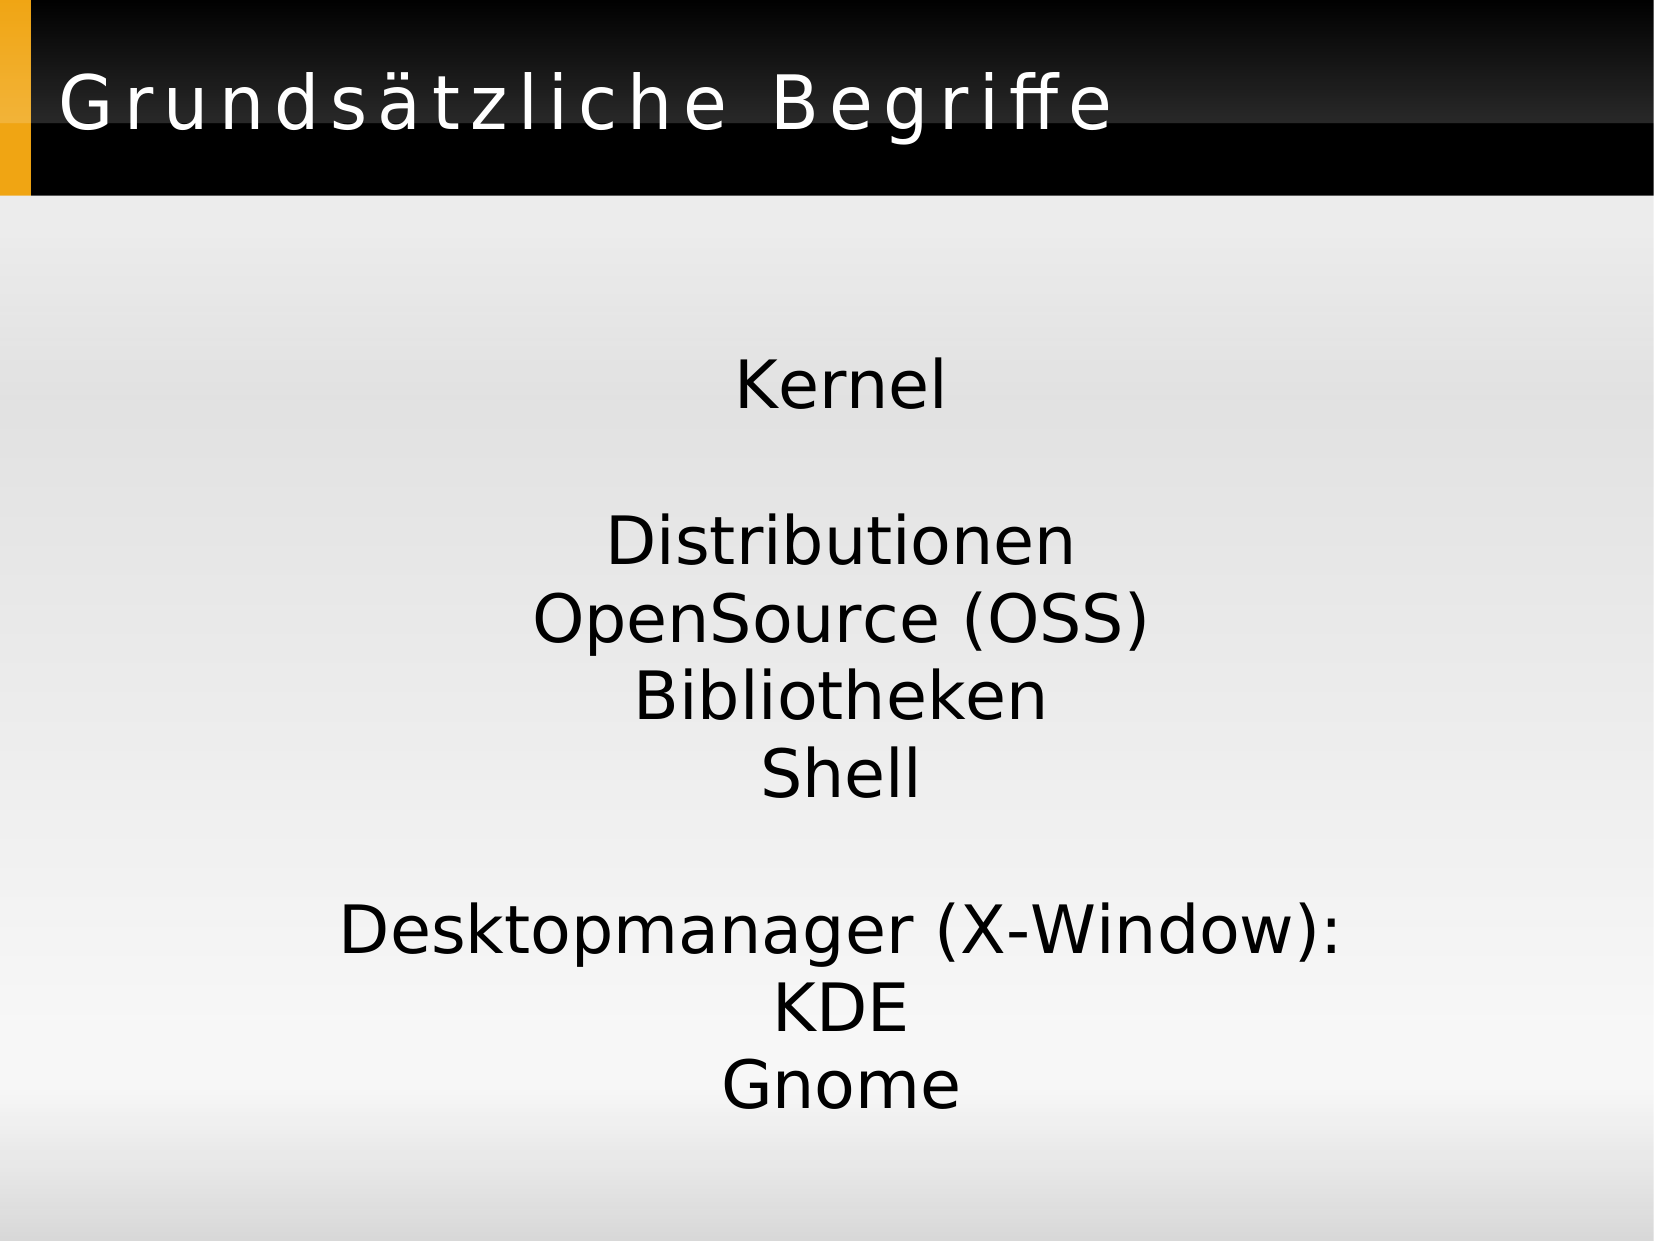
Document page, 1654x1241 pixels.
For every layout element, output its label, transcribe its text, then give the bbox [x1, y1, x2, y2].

picture [0, 0, 1654, 1241]
subtitle Kernel Distributionen OpenSource (OSS) Bibliotheken Shell Desktopmanager (X-Window): KDE Gnome [82, 290, 1571, 1182]
title Grundsätzliche Begriffe [59, 29, 1270, 178]
